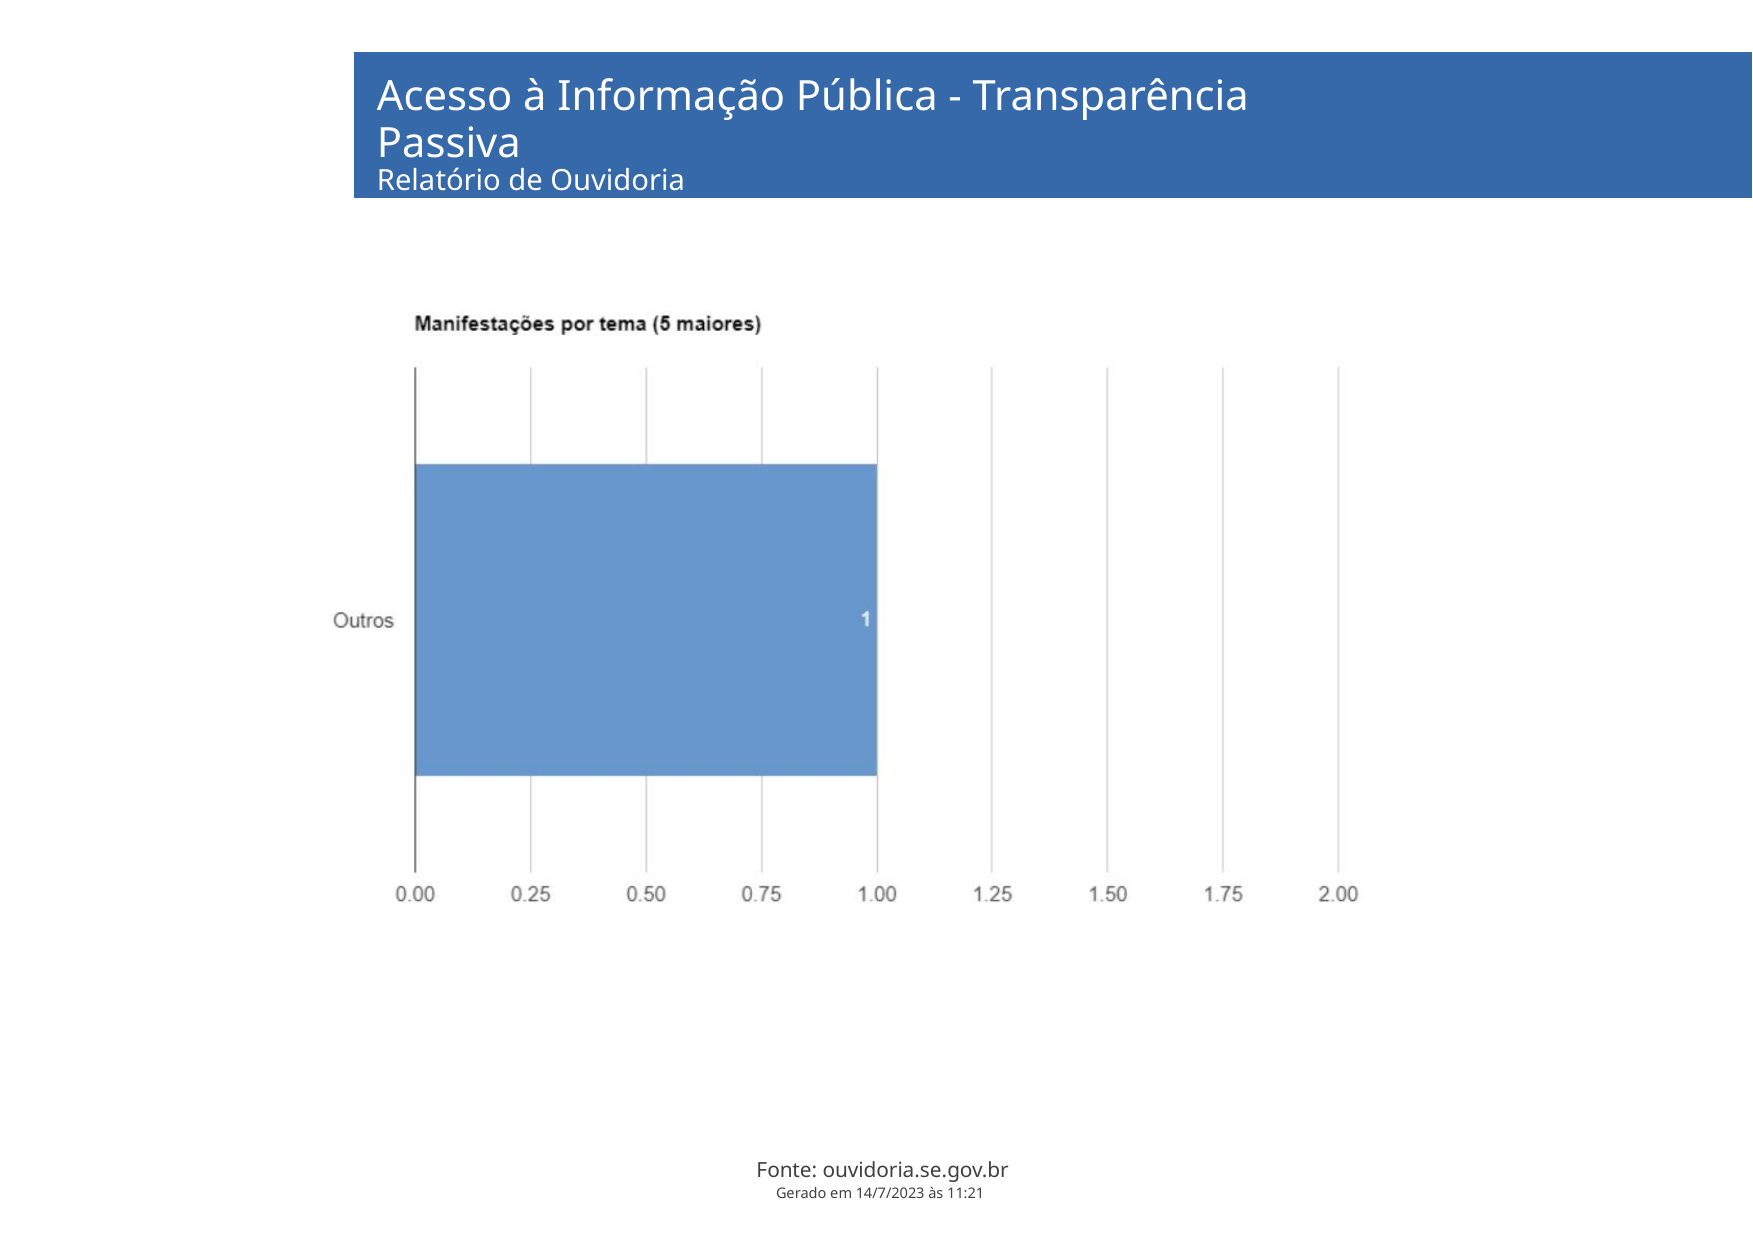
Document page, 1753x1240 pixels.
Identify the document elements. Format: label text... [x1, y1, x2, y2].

text_box Fonte: ouvidoria.se.gov.br Gerado em 14/7/2023 às 11:21 [756, 1158, 1023, 1202]
text_box [354, 52, 1752, 198]
text_box [155, 211, 1599, 1028]
text_box Acesso à Informação Pública - Transparência Passiva Relatório de Ouvidoria SETUR - Fevereiro a Fevereiro de 2023 [376, 72, 1403, 228]
